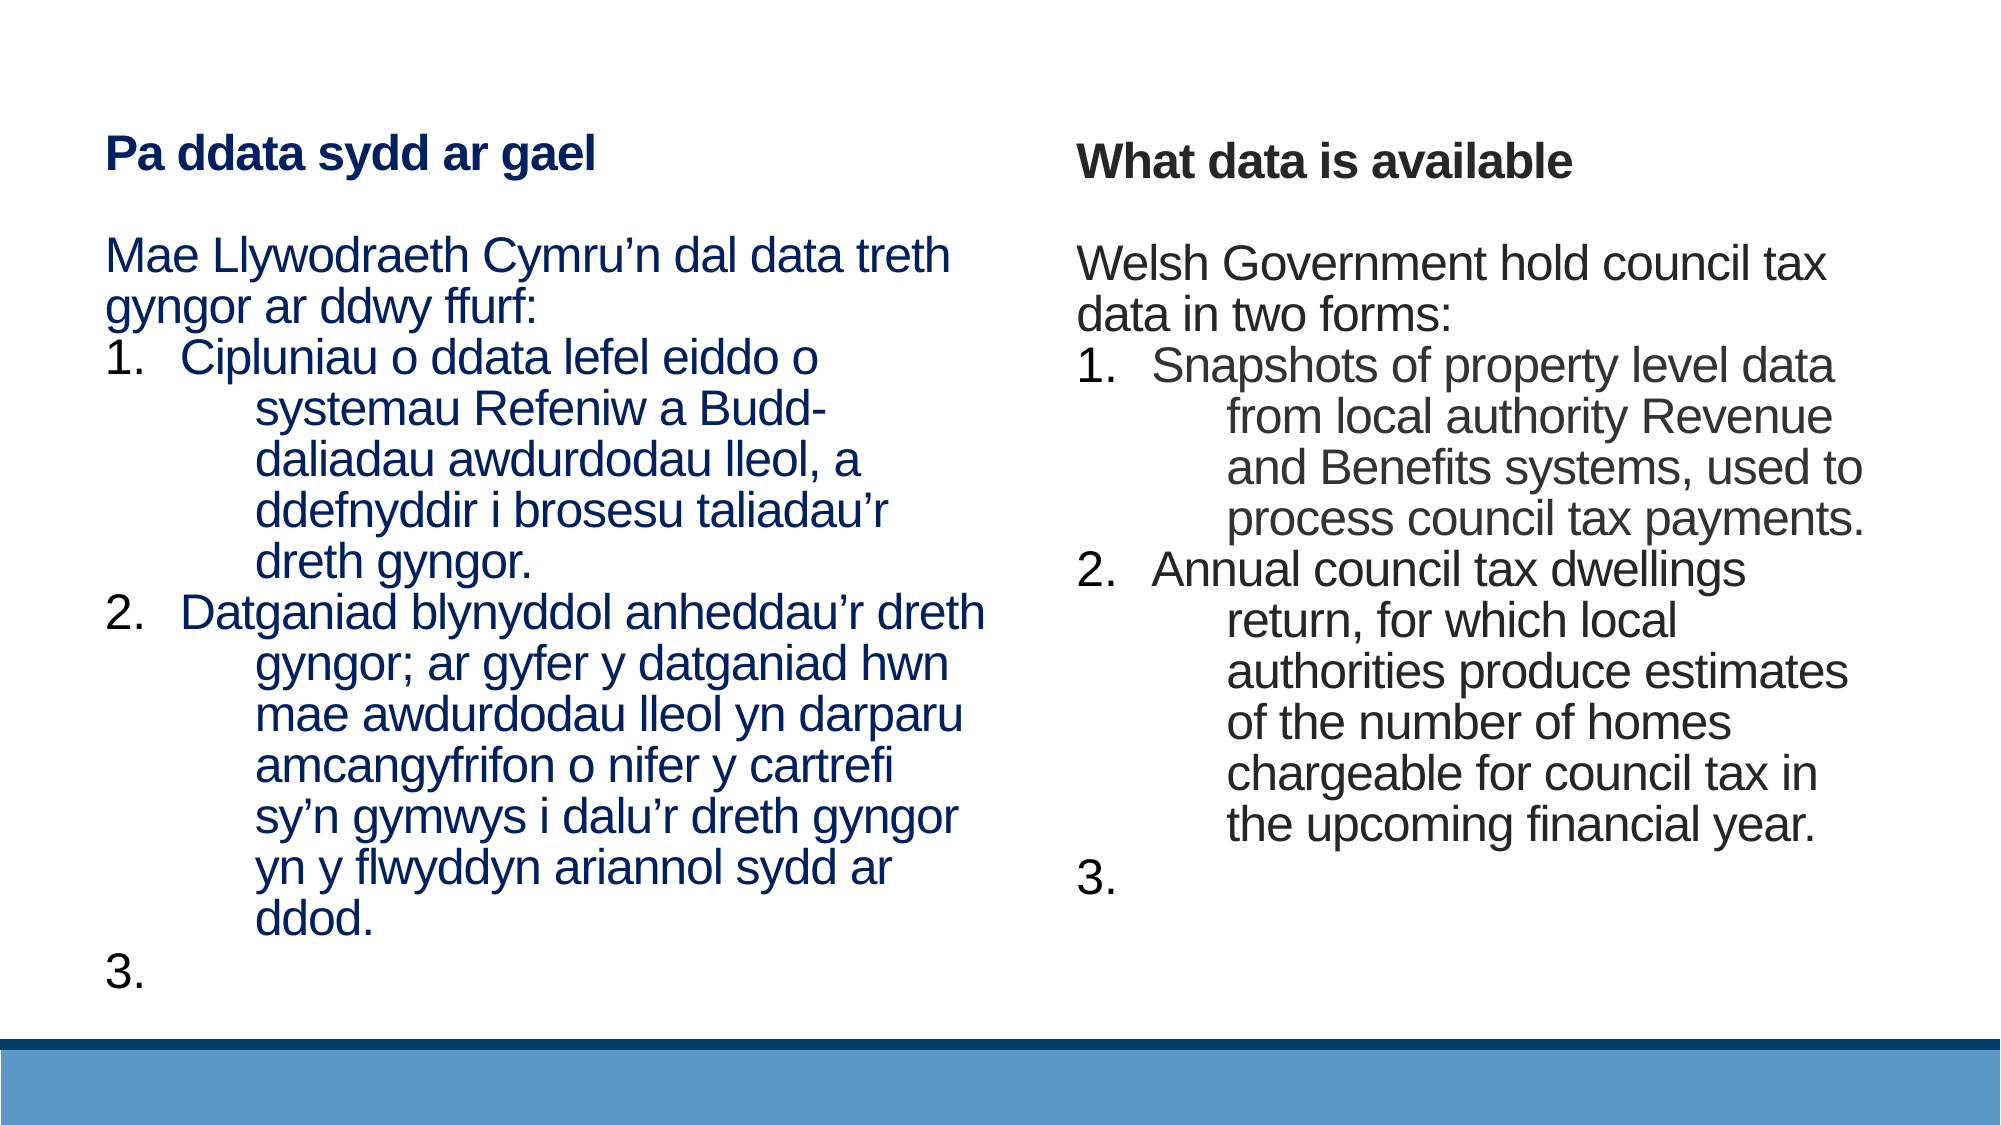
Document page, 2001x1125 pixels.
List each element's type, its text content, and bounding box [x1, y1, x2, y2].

text_box Pa ddata sydd ar gael Mae Llywodraeth Cymru’n dal data treth gyngor ar ddwy ffurf: Cipluniau o ddata lefel eiddo o systemau Refeniw a Budd-daliadau awdurdodau lleol, a ddefnyddir i brosesu taliadau’r dreth gyngor. Datganiad blynyddol anheddau’r dreth gyngor; ar gyfer y datganiad hwn mae awdurdodau lleol yn darparu amcangyfrifon o nifer y cartrefi sy’n gymwys i dalu’r dreth gyngor yn y flwyddyn ariannol sydd ar ddod. [89, 122, 1007, 1003]
text_box What data is available Welsh Government hold council tax data in two forms: Snapshots of property level data from local authority Revenue and Benefits systems, used to process council tax payments. Annual council tax dwellings return, for which local authorities produce estimates of the number of homes chargeable for council tax in the upcoming financial year. [1061, 82, 1911, 963]
